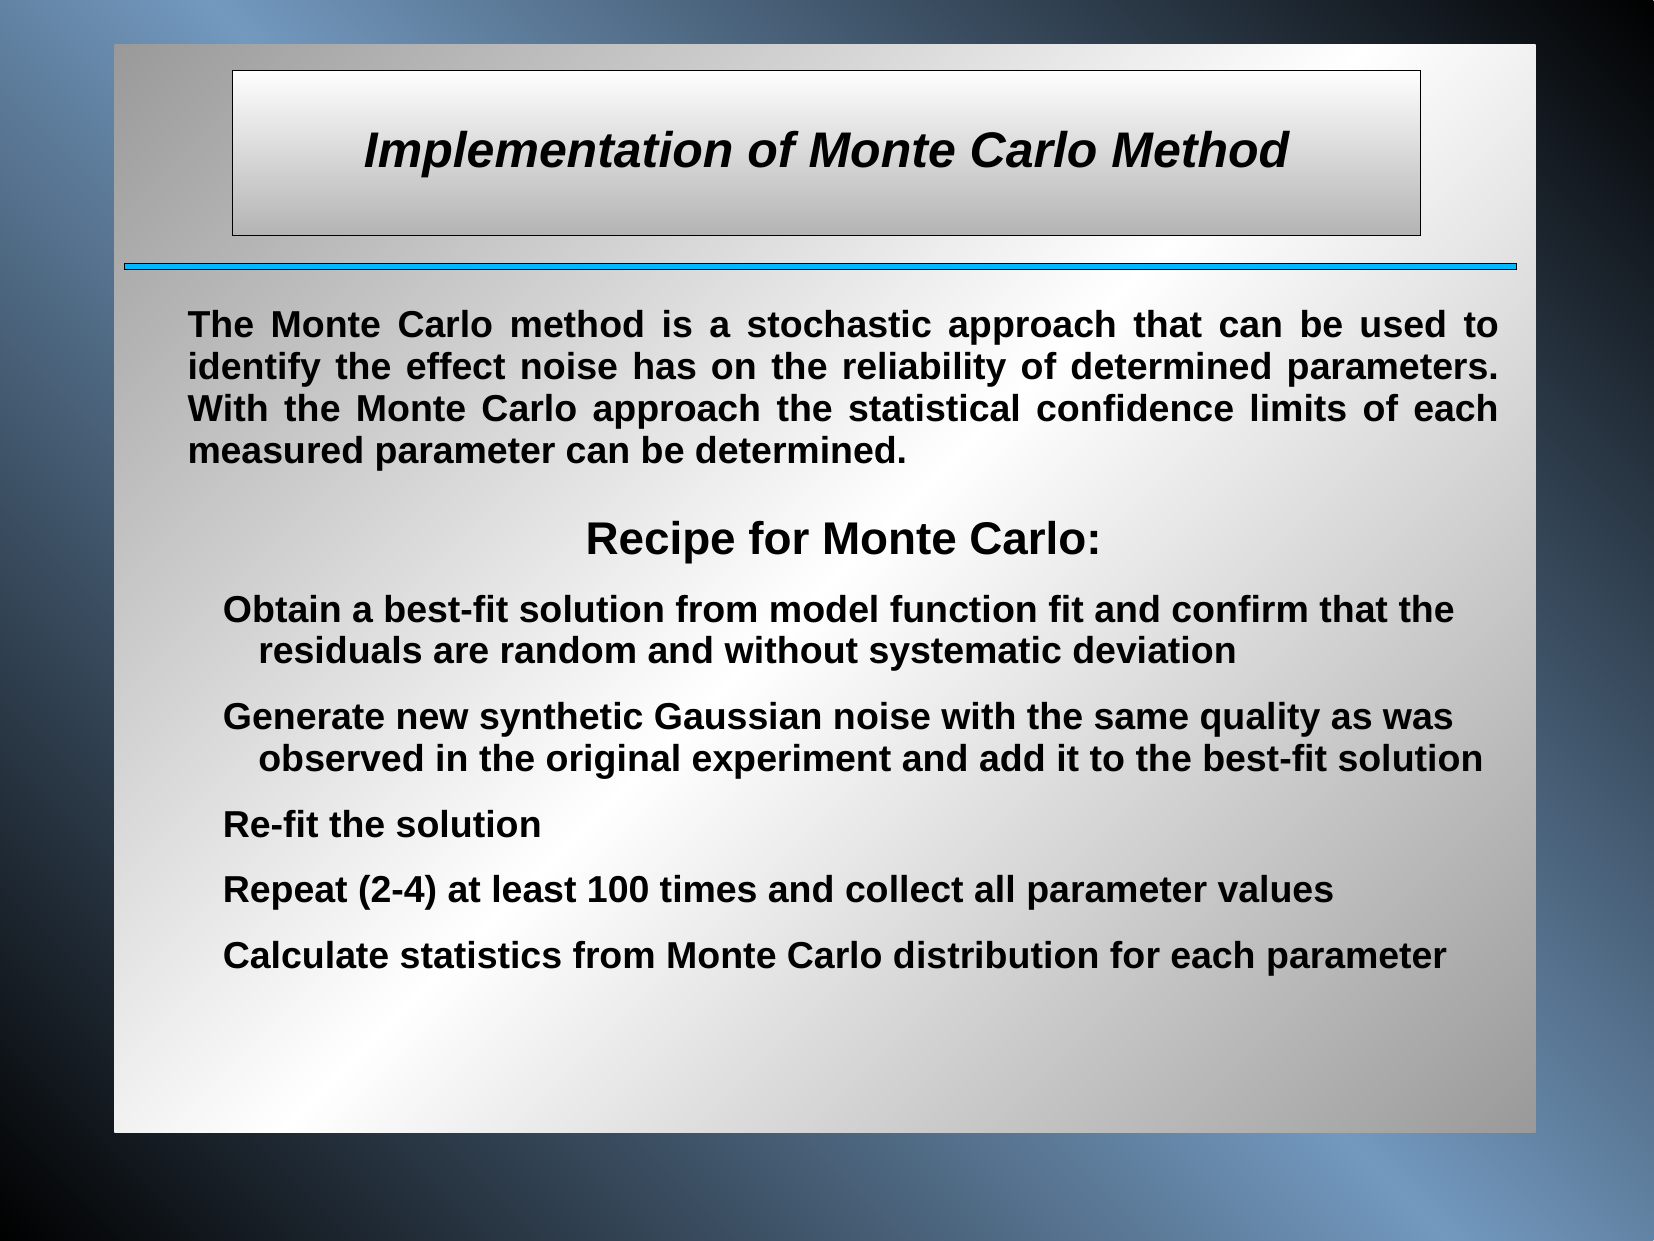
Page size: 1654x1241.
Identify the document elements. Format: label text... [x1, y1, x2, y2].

text_box [232, 70, 1421, 236]
text_box Implementation of Monte Carlo Method [274, 122, 1379, 185]
text_box [124, 263, 1517, 270]
text_box The Monte Carlo method is a stochastic approach that can be used to identify the effect noise has on the reliability of determined parameters. With the Monte Carlo approach the statistical confidence limits of each measured parameter can be determined. Recipe for Monte Carlo: Obtain a best-fit solution from model function fit and confirm that the residuals are random and without systematic deviation Generate new synthetic Gaussian noise with the same quality as was observed in the original experiment and add it to the best-fit solution Re-fit the solution Repeat (2-4) at least 100 times and collect all parameter values Calculate statistics from Monte Carlo distribution for each parameter [187, 303, 1501, 977]
